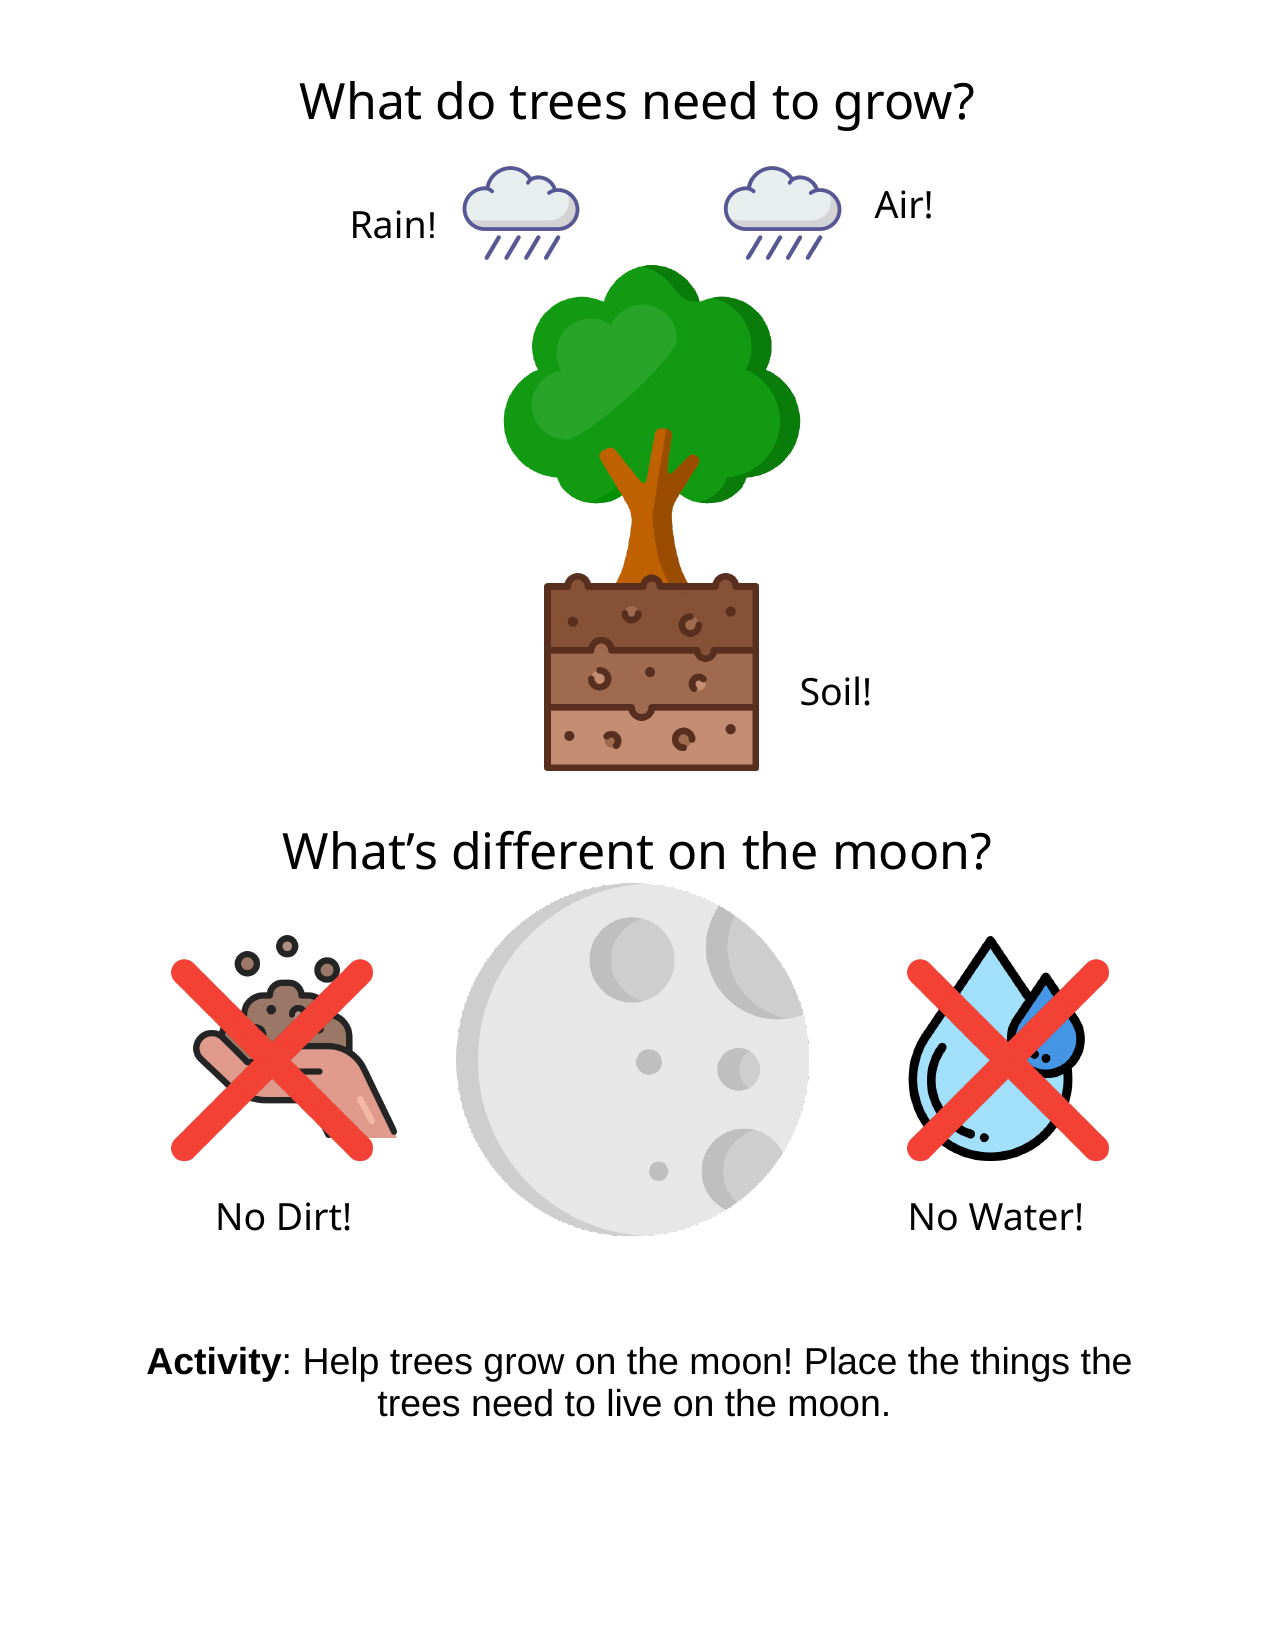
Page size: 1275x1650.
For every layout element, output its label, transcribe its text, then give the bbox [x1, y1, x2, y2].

picture [457, 149, 847, 772]
text_box Rain! [334, 190, 547, 266]
picture [171, 935, 397, 1161]
picture [456, 883, 809, 1236]
text_box No Dirt! [171, 1183, 397, 1297]
text_box What’s different on the moon? [58, 808, 1217, 884]
picture [884, 936, 1109, 1161]
text_box Activity: Help trees grow on the moon! Place the things the trees need to live on the moon. [96, 1333, 1184, 1559]
text_box Soil! [784, 658, 997, 734]
text_box No Water! [883, 1183, 1109, 1297]
text_box What do trees need to grow? [58, 58, 1217, 189]
text_box Air! [859, 171, 1072, 247]
